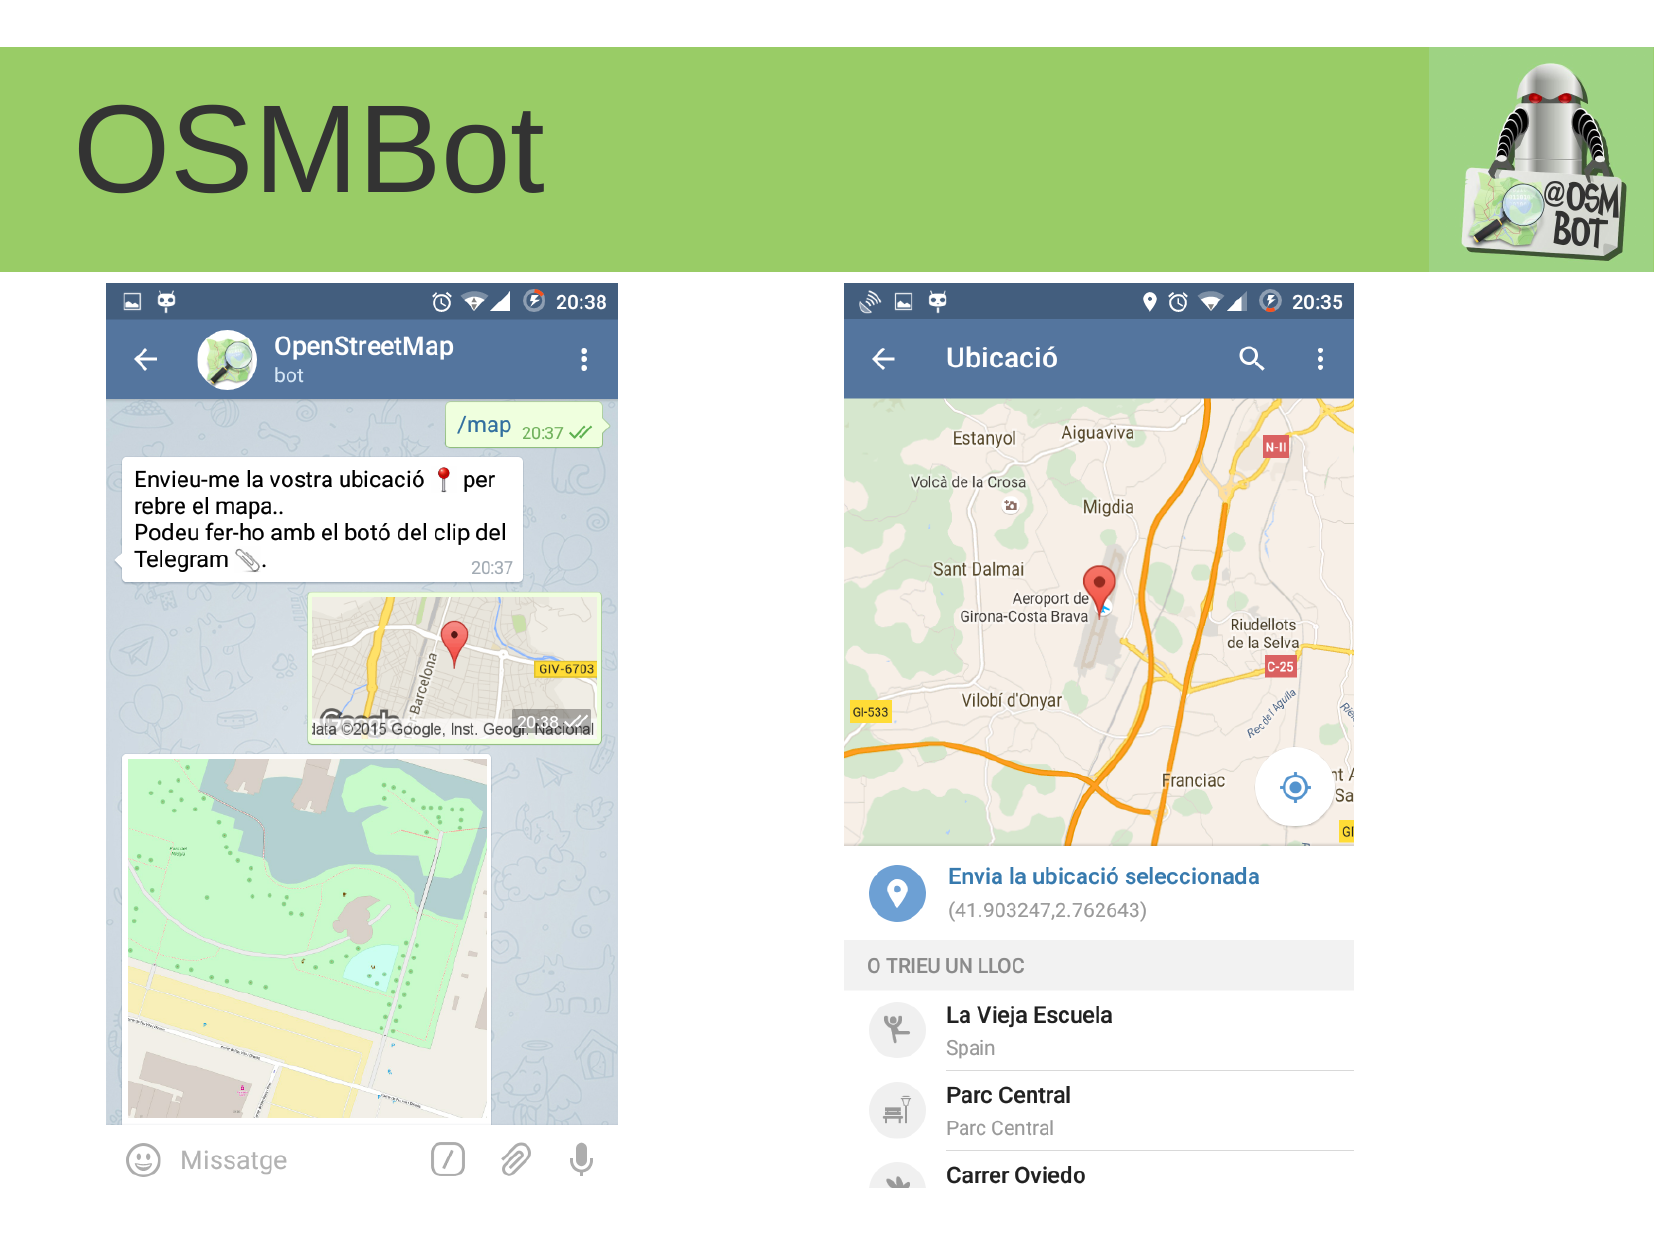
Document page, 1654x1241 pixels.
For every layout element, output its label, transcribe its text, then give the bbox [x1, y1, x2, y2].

picture [1429, 47, 1654, 272]
picture [844, 283, 1354, 1188]
picture [106, 283, 618, 1193]
text_box OSMBot [59, 71, 1429, 227]
text_box [0, 47, 1429, 272]
